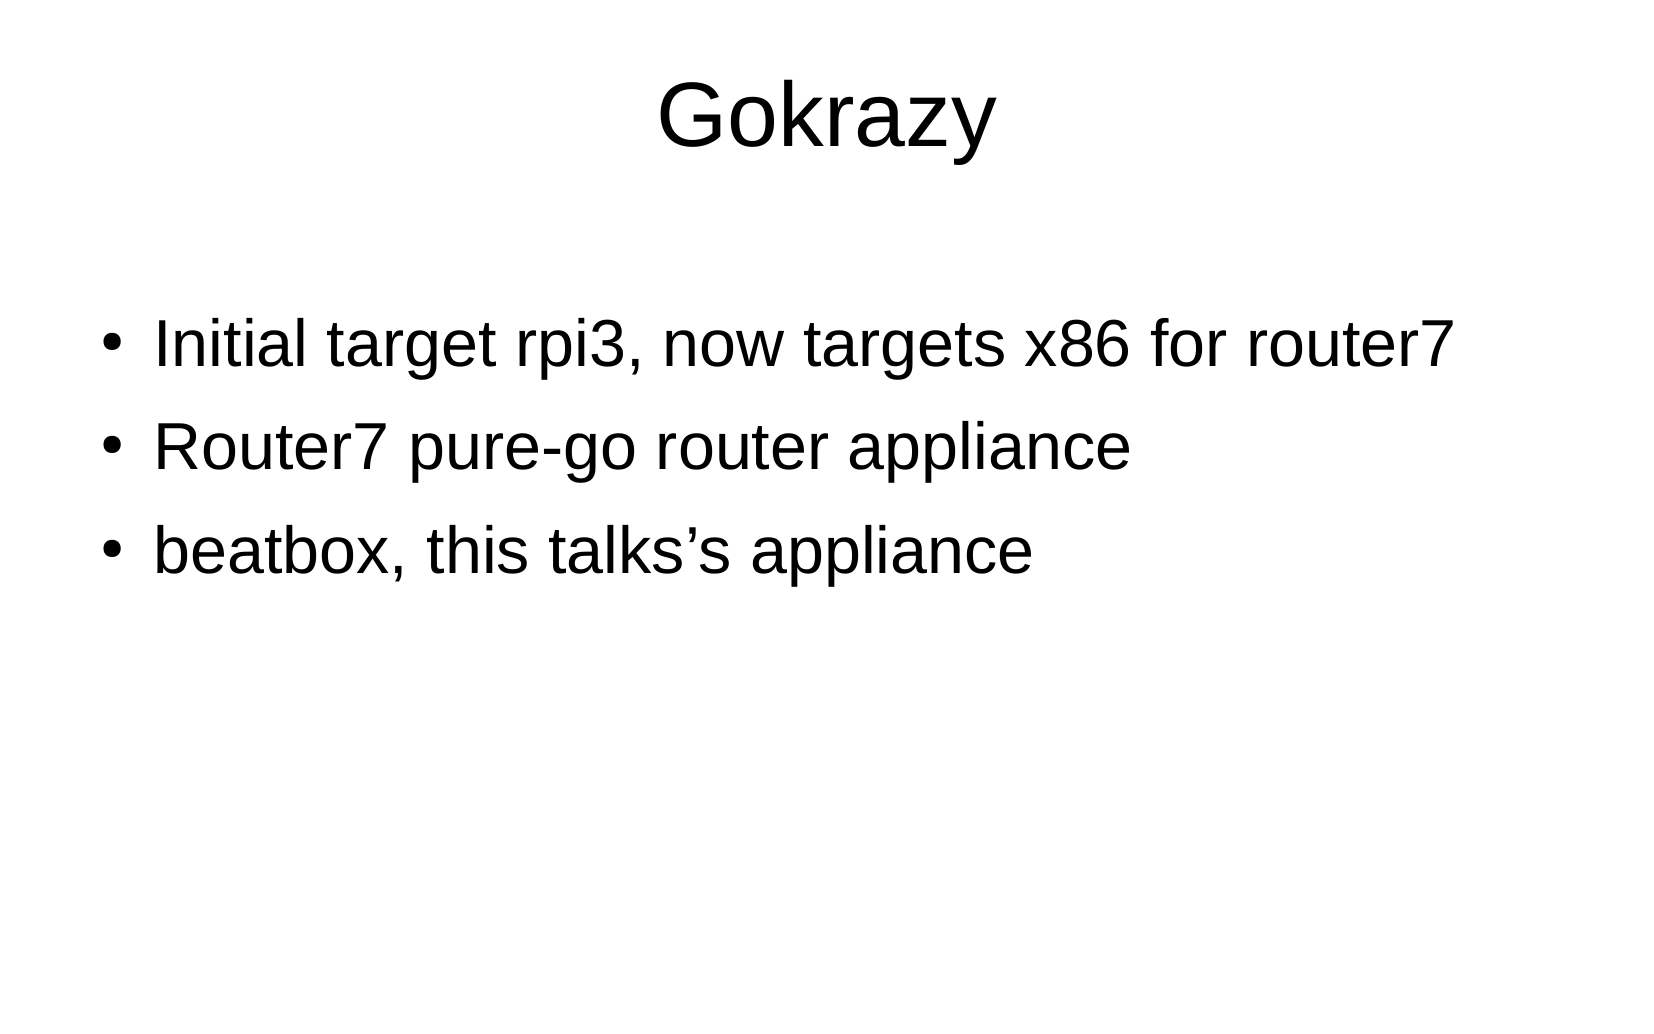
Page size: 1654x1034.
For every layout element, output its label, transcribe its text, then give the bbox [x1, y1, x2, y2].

list Initial target rpi3, now targets x86 for router7 Router7 pure-go router appliance beatbox, this talks’s appliance [82, 305, 1571, 846]
title Gokrazy [82, 36, 1571, 193]
